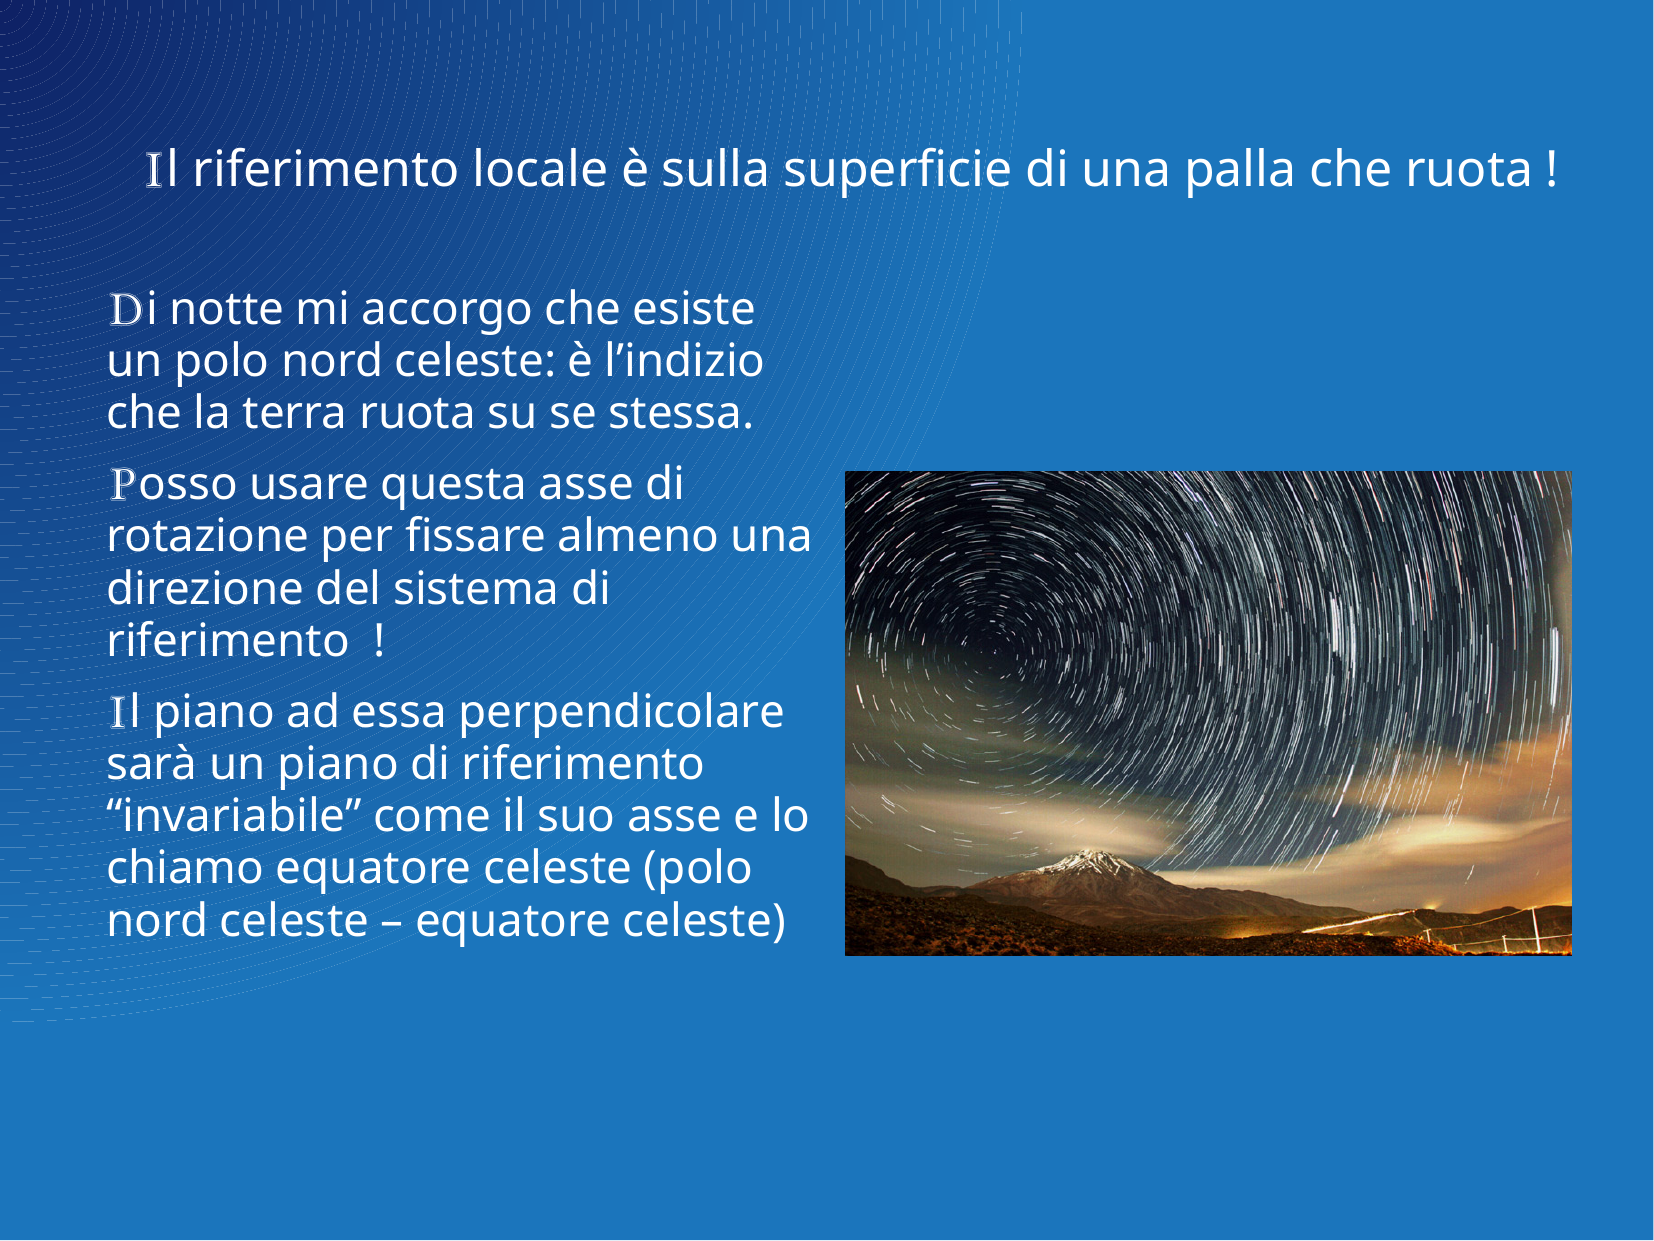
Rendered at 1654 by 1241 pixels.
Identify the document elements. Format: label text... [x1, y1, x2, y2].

list Di notte mi accorgo che esiste un polo nord celeste: è l’indizio che la terra ruota su se stessa. Posso usare questa asse di rotazione per fissare almeno una direzione del sistema di riferimento ! Il piano ad essa perpendicolare sarà un piano di riferimento “invariabile” come il suo asse e lo chiamo equatore celeste (polo nord celeste – equatore celeste) [106, 283, 815, 1146]
title Il riferimento locale è sulla superficie di una palla che ruota ! [129, 23, 1571, 317]
picture [845, 471, 1572, 956]
